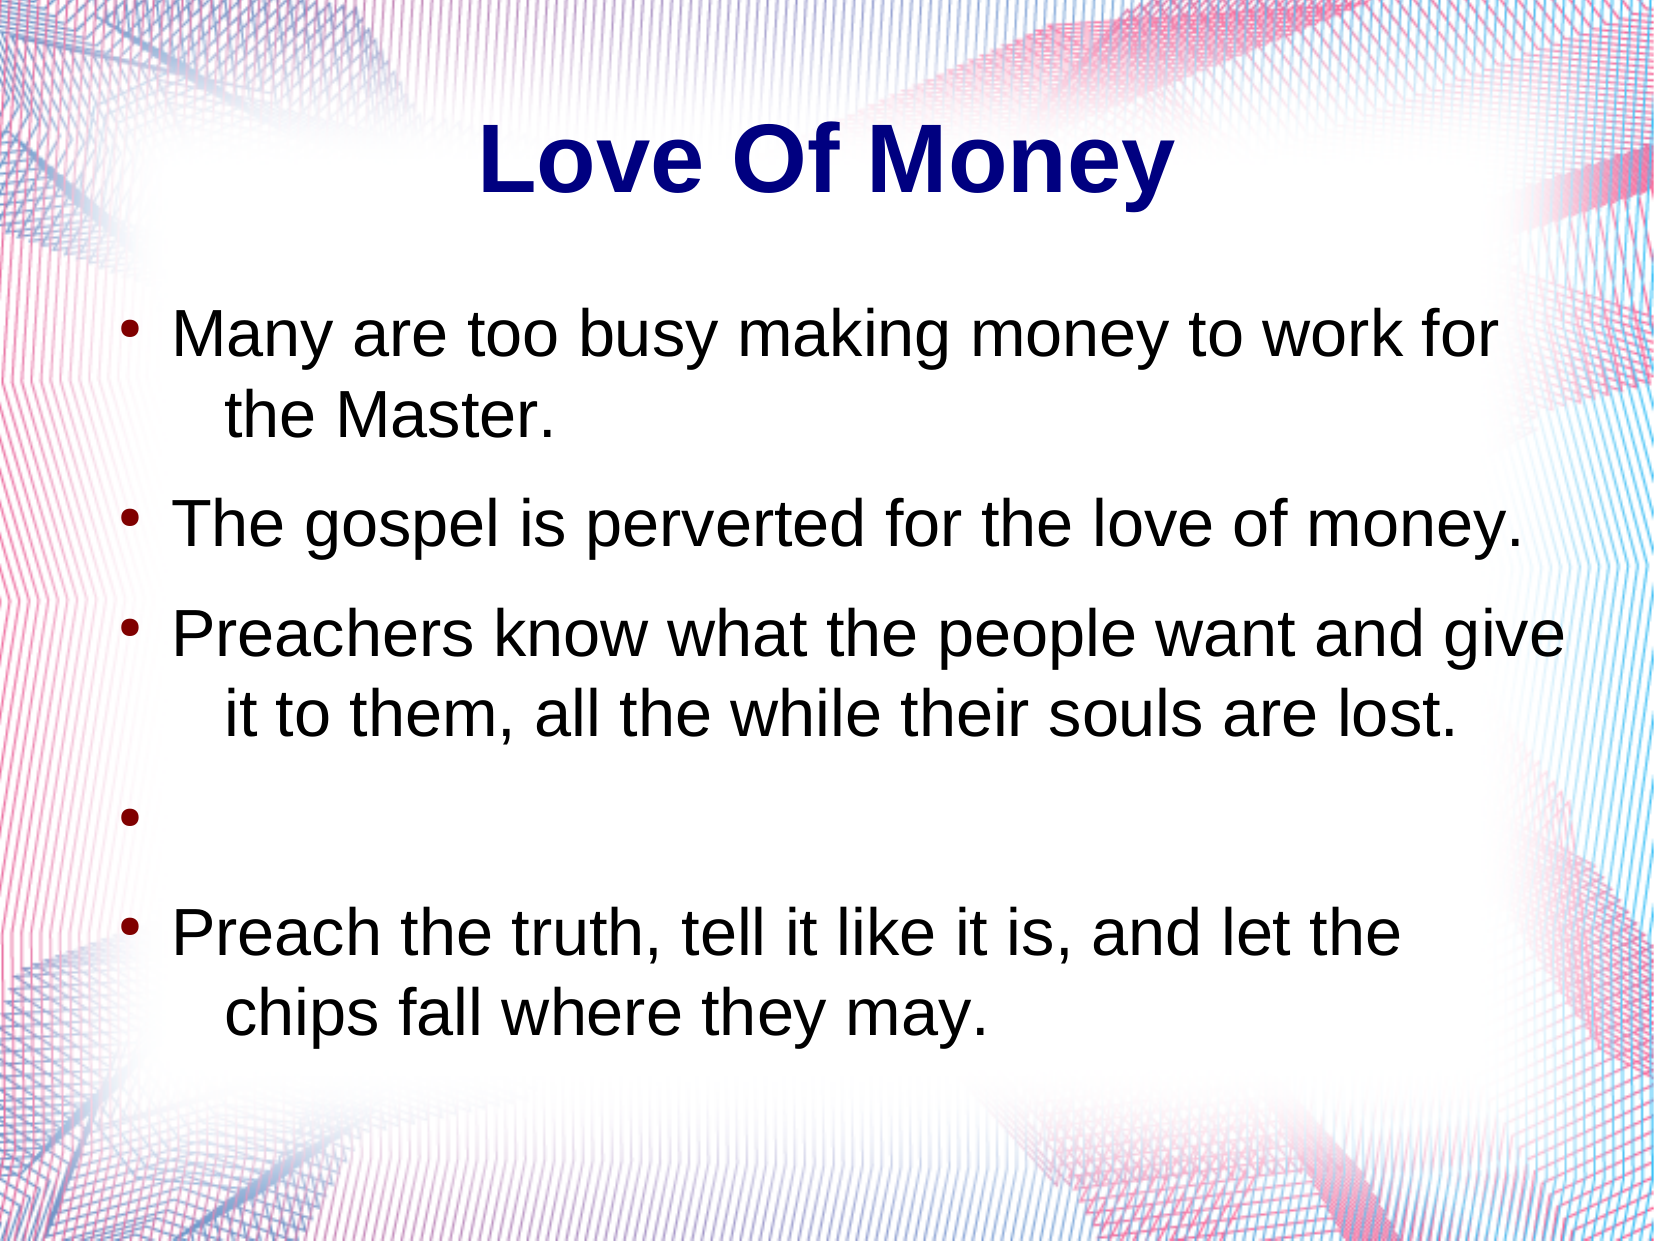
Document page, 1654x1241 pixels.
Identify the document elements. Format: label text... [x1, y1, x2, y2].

title Love Of Money [82, 49, 1571, 257]
list Many are too busy making money to work for the Master. The gospel is perverted for the love of money. Preachers know what the people want and give it to them, all the while their souls are lost. Preach the truth, tell it like it is, and let the chips fall where they may. [82, 290, 1571, 1109]
